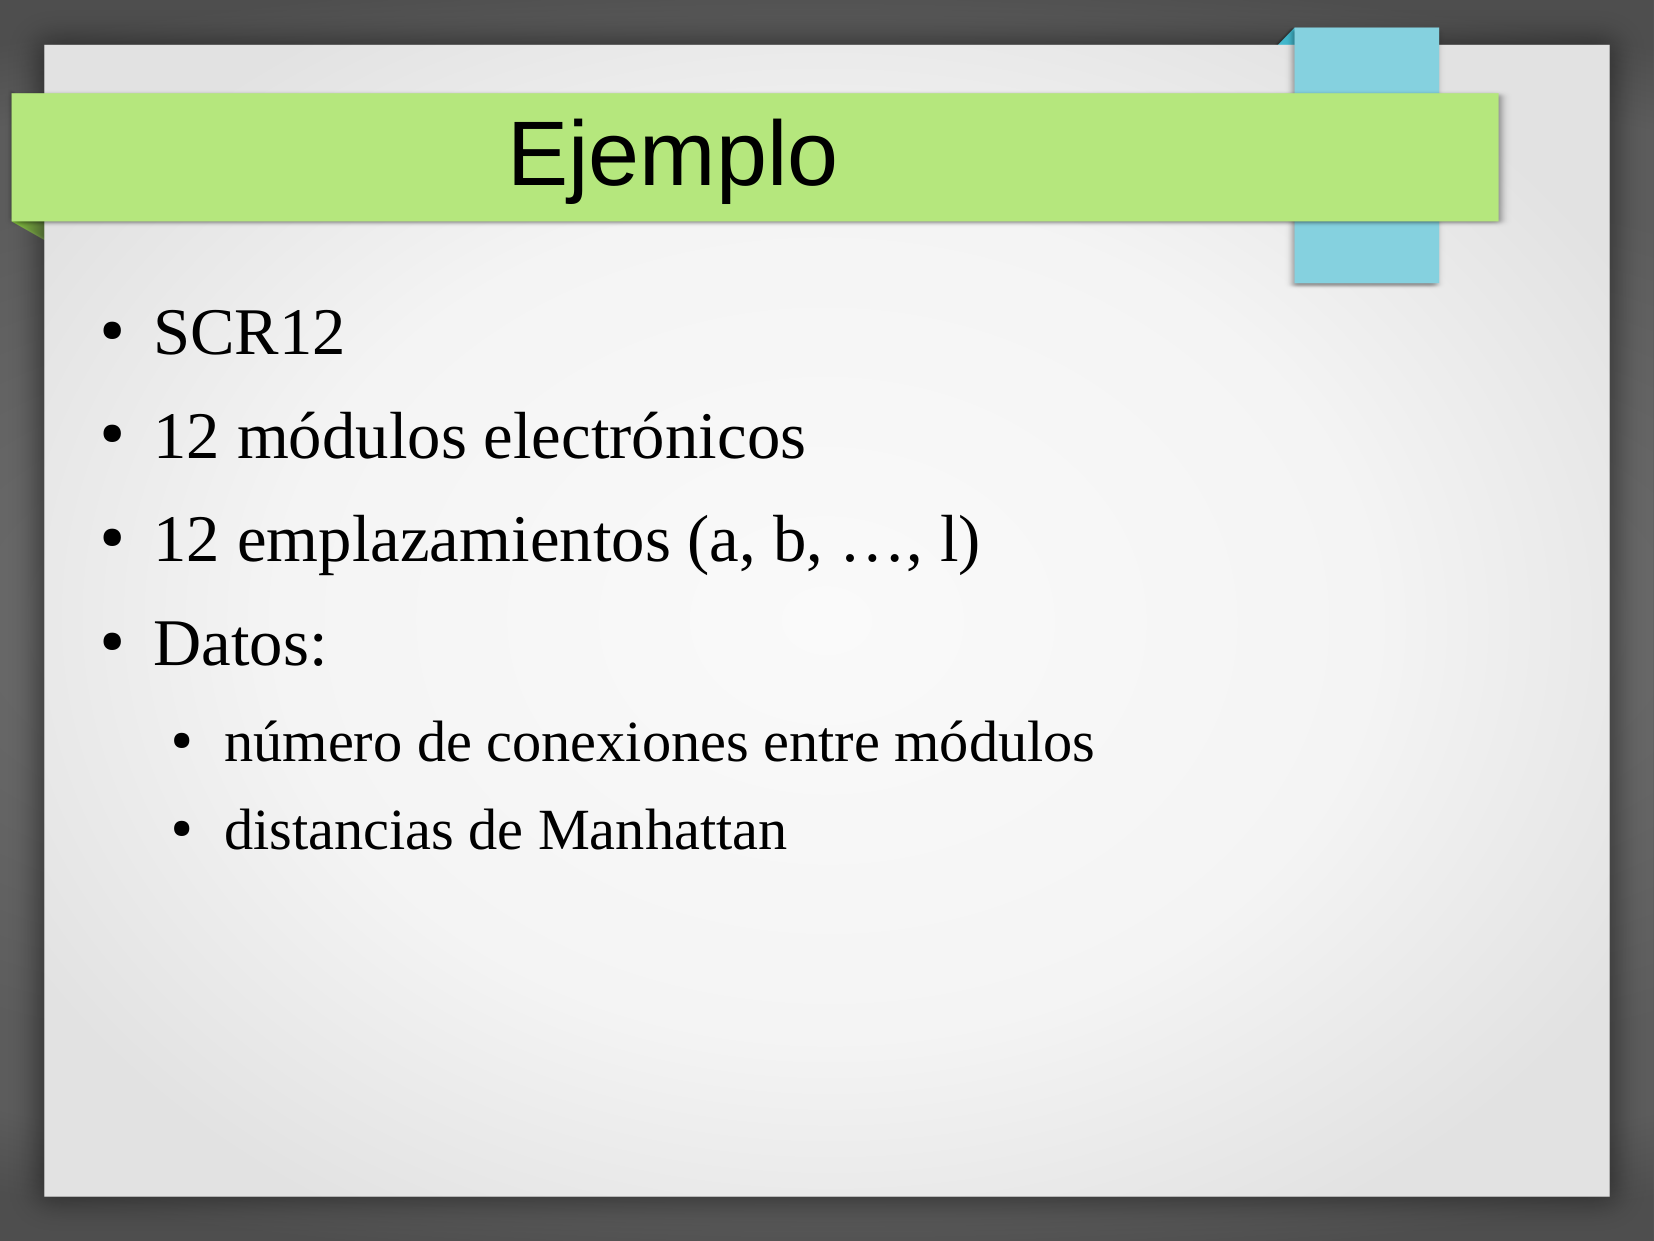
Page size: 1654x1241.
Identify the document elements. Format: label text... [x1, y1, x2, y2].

picture [0, 0, 1654, 1241]
list SCR12 12 módulos electrónicos 12 emplazamientos (a, b, …, l) Datos: número de conexiones entre módulos distancias de Manhattan [82, 295, 1571, 1015]
title Ejemplo [82, 94, 1264, 213]
